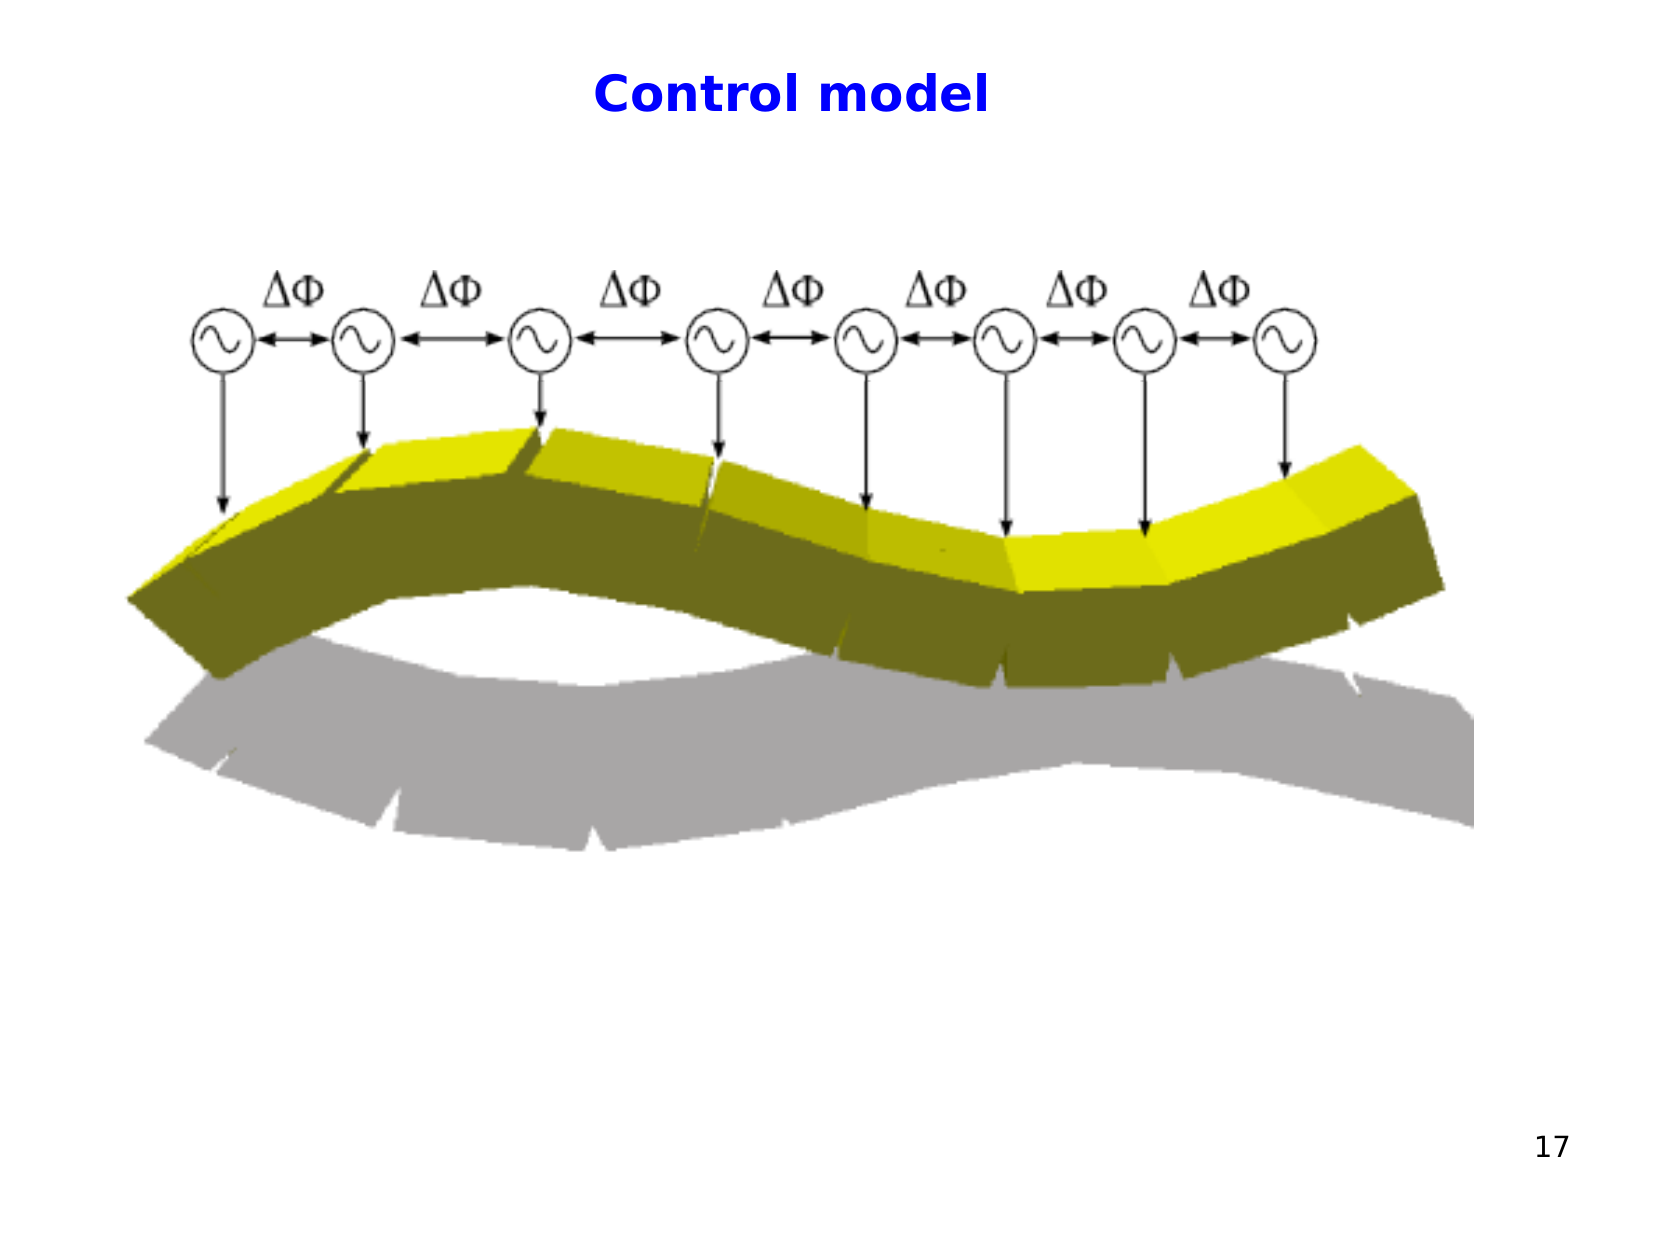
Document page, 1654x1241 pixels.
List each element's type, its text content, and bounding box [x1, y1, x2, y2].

picture [98, 270, 1474, 866]
text_box Control model [578, 57, 1007, 131]
